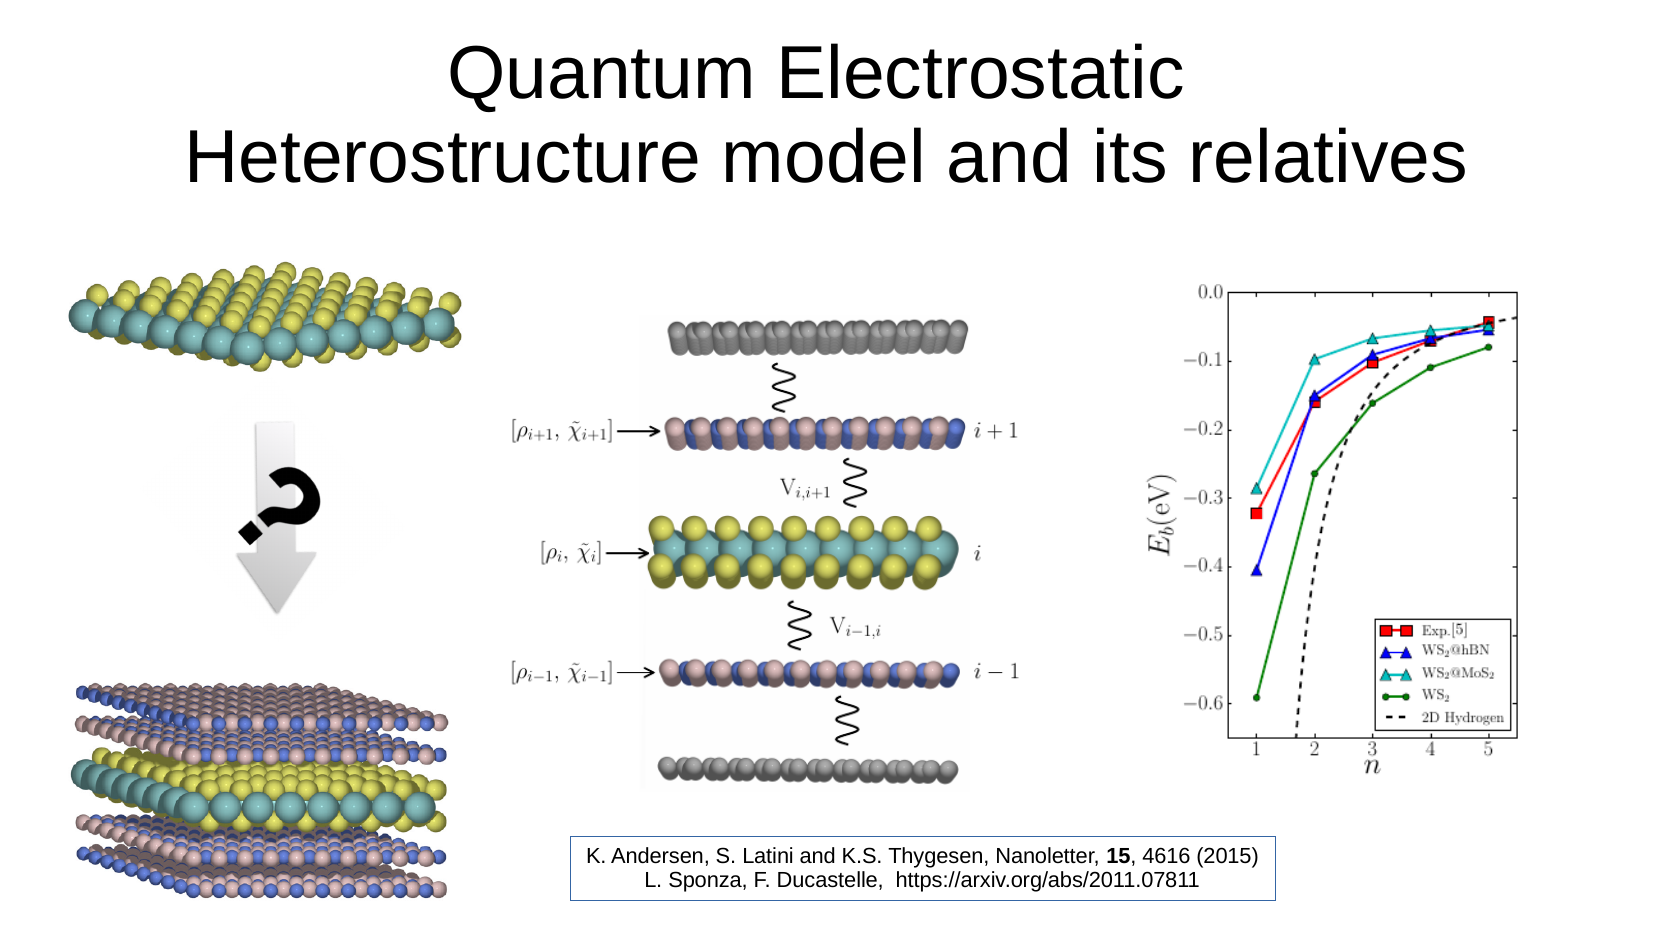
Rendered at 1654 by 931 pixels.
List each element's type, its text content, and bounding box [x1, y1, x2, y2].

picture [1128, 269, 1546, 796]
text_box K. Andersen, S. Latini and K.S. Thygesen, Nanoletter, 15, 4616 (2015) L. Sponza, F. Ducastelle, https://arxiv.org/abs/2011.07811 [570, 836, 1276, 901]
picture [60, 659, 466, 915]
picture [495, 267, 1057, 826]
picture [60, 223, 466, 642]
title Quantum Electrostatic Heterostructure model and its relatives [82, 30, 1571, 199]
